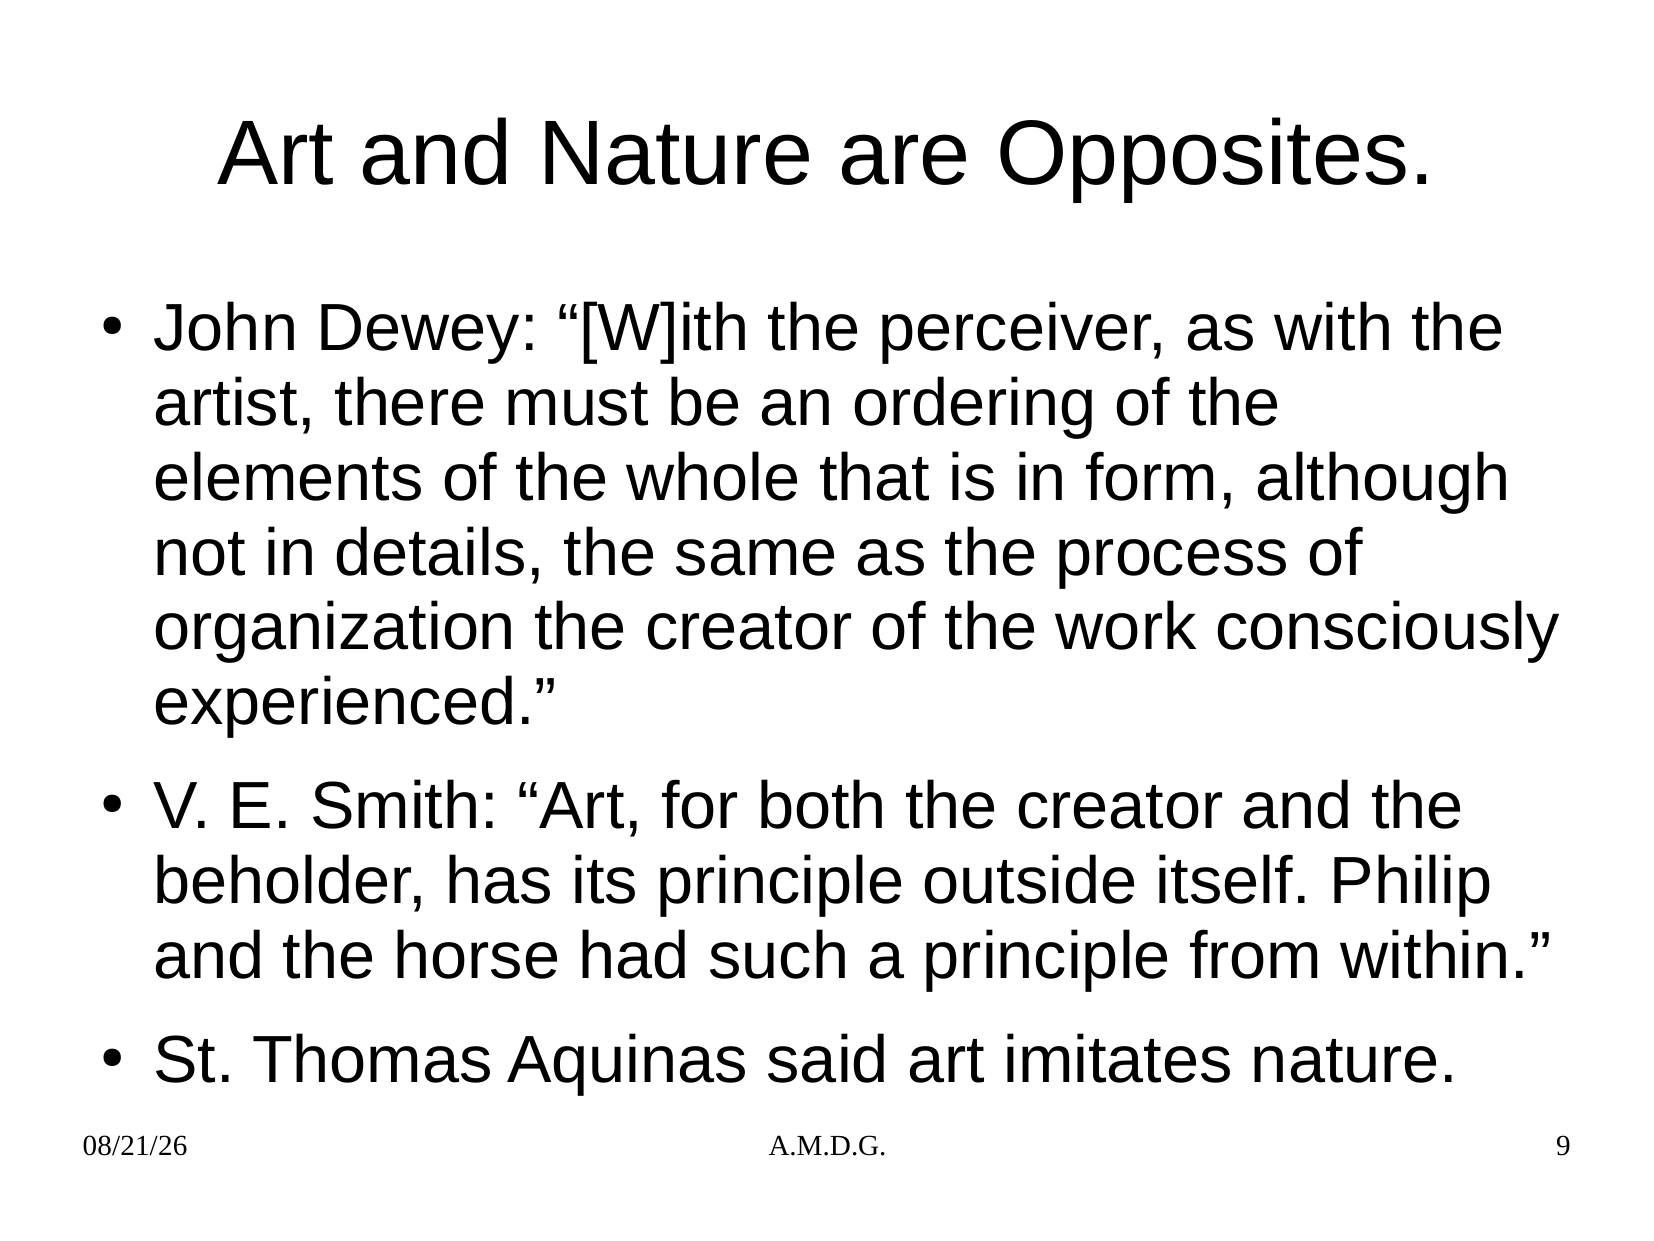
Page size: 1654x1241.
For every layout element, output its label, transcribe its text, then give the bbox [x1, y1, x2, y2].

list John Dewey: “[W]ith the perceiver, as with the artist, there must be an ordering of the elements of the whole that is in form, although not in details, the same as the process of organization the creator of the work consciously experienced.” V. E. Smith: “Art, for both the creator and the beholder, has its principle outside itself. Philip and the horse had such a principle from within.” St. Thomas Aquinas said art imitates nature. [82, 290, 1571, 1109]
title Art and Nature are Opposites. [82, 49, 1571, 257]
